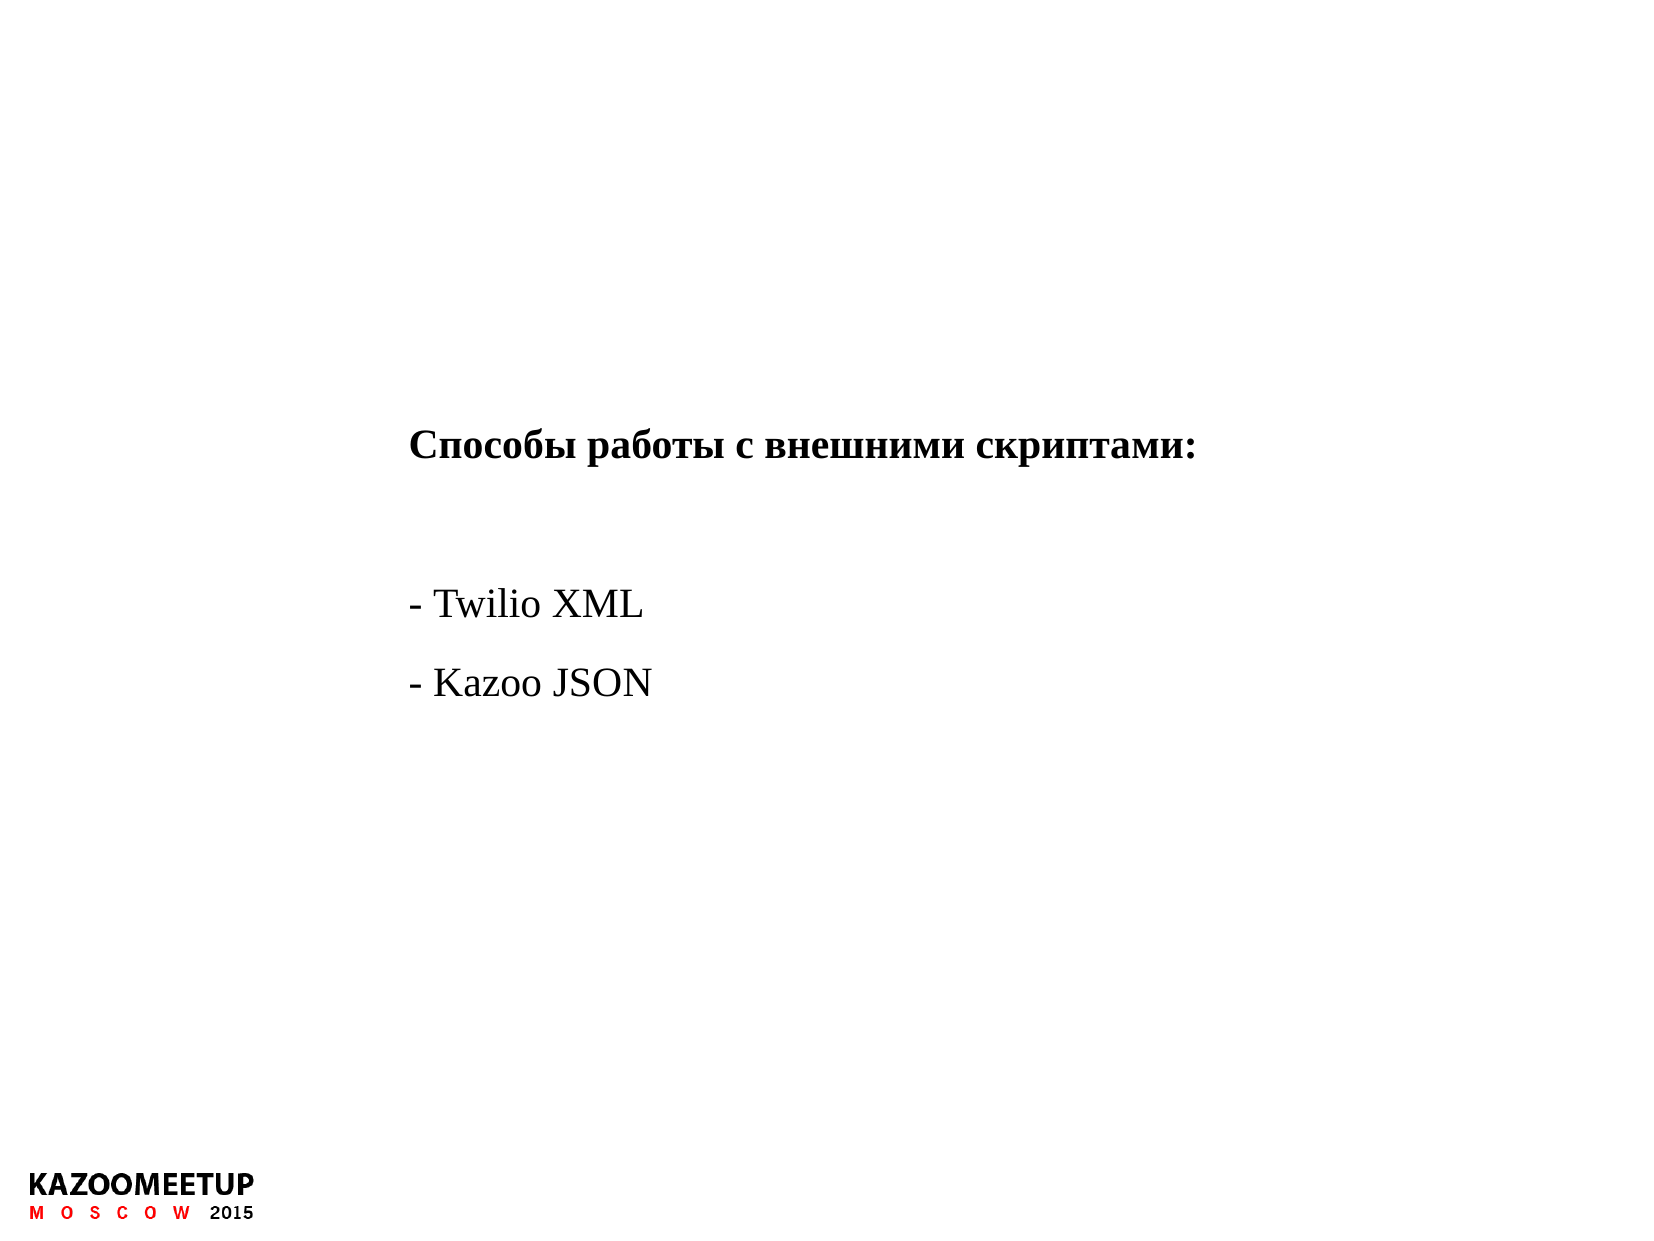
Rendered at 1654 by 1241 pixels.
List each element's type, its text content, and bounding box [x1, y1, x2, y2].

picture [21, 1157, 262, 1233]
subtitle Способы работы с внешними скриптами: - Twilio XML - Kazoo JSON [75, 88, 1564, 1034]
